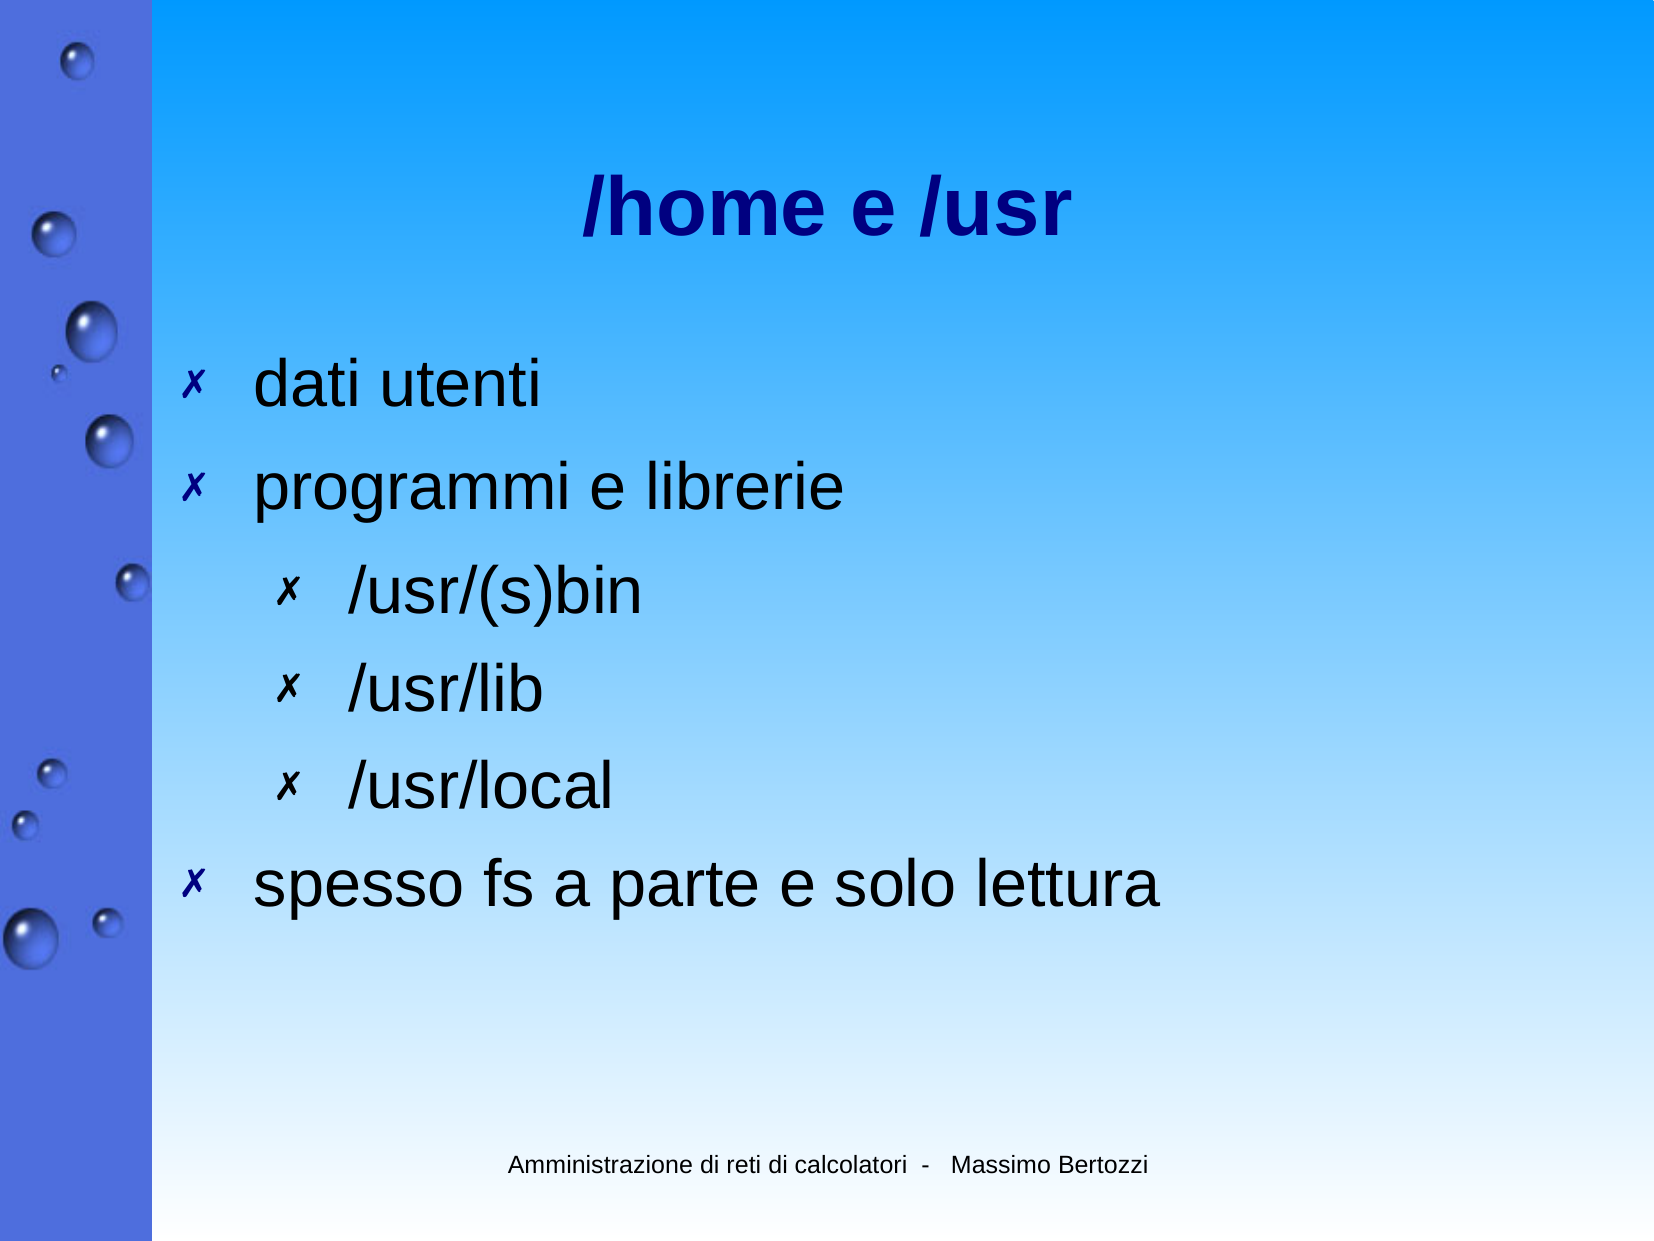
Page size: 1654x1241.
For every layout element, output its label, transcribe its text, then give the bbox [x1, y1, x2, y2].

picture [0, 0, 152, 1241]
title /home e /usr [121, 102, 1534, 311]
list dati utenti programmi e librerie /usr/(s)bin /usr/lib /usr/local spesso fs a parte e solo lettura [159, 346, 1572, 1128]
